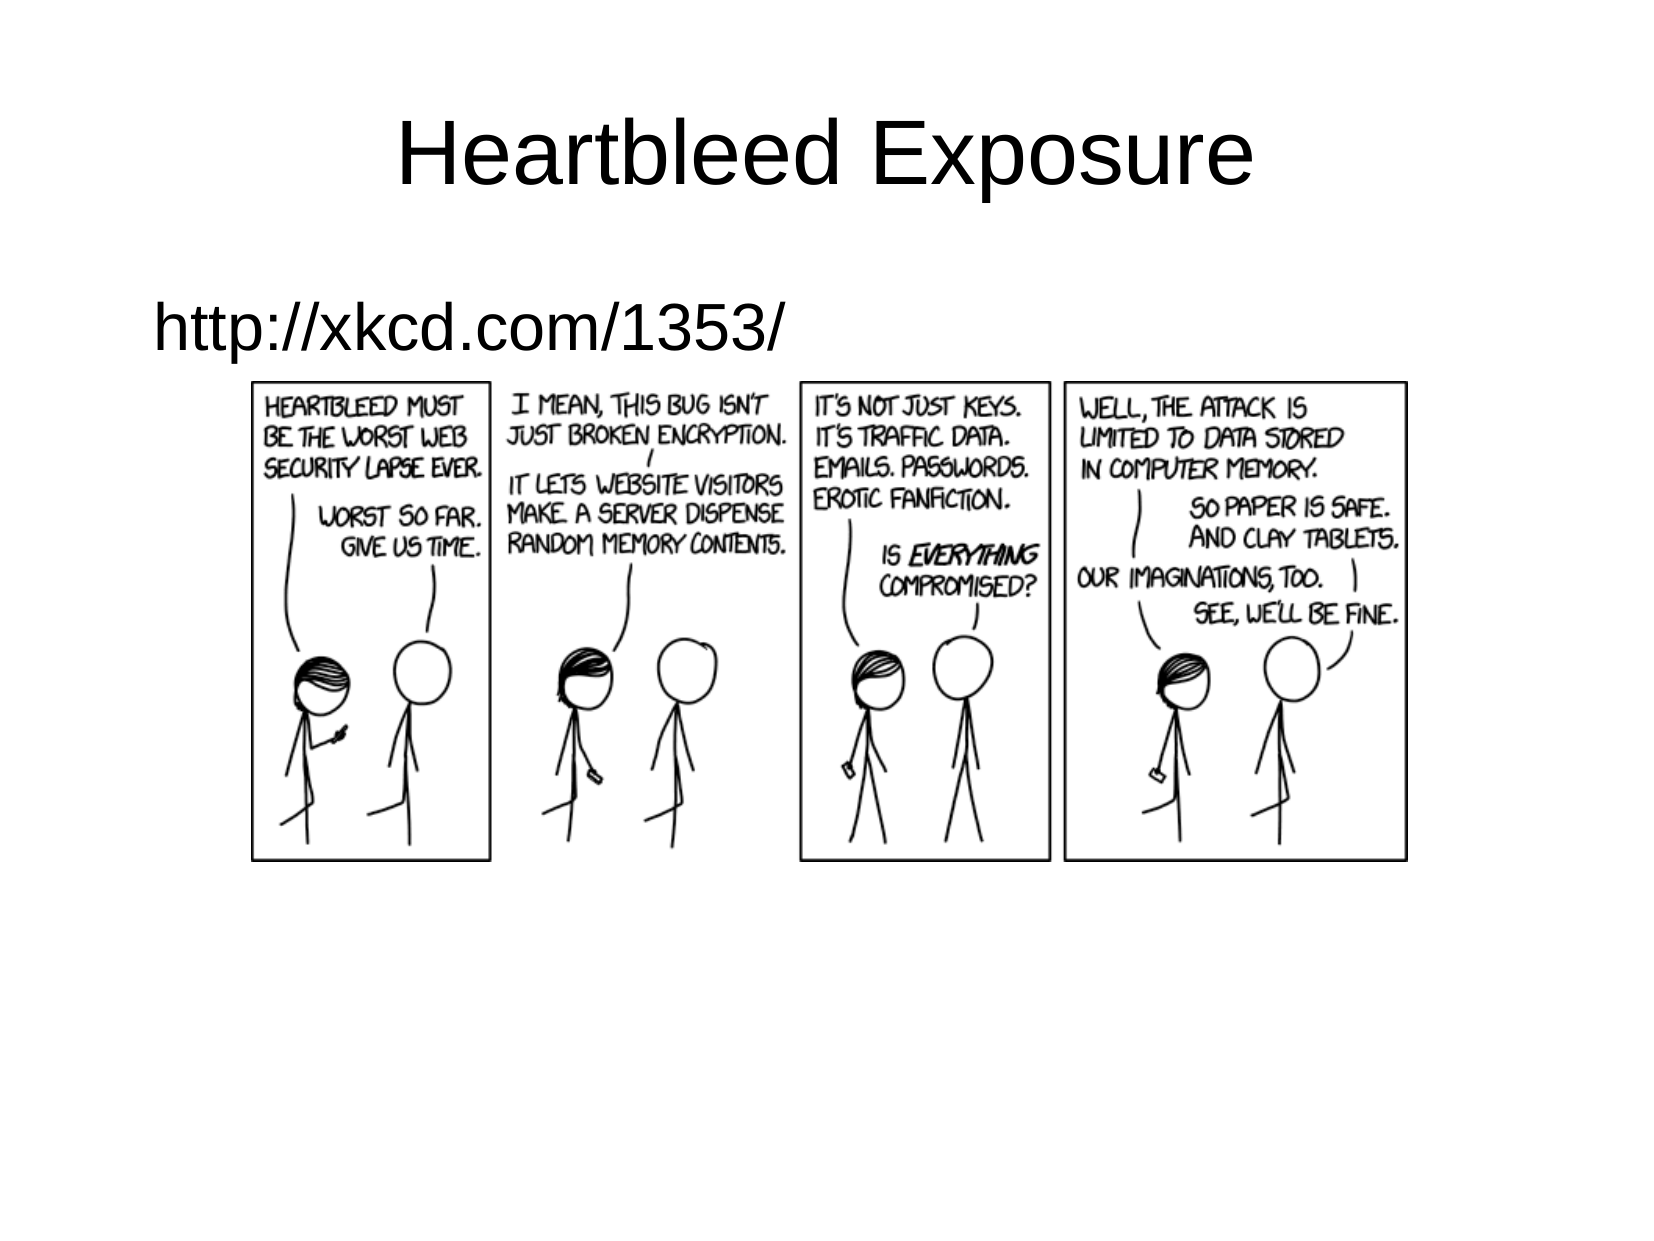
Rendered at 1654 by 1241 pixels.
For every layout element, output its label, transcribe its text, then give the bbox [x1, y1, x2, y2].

picture [251, 381, 1408, 862]
list http://xkcd.com/1353/ [82, 290, 1538, 1010]
title Heartbleed Exposure [82, 49, 1571, 257]
